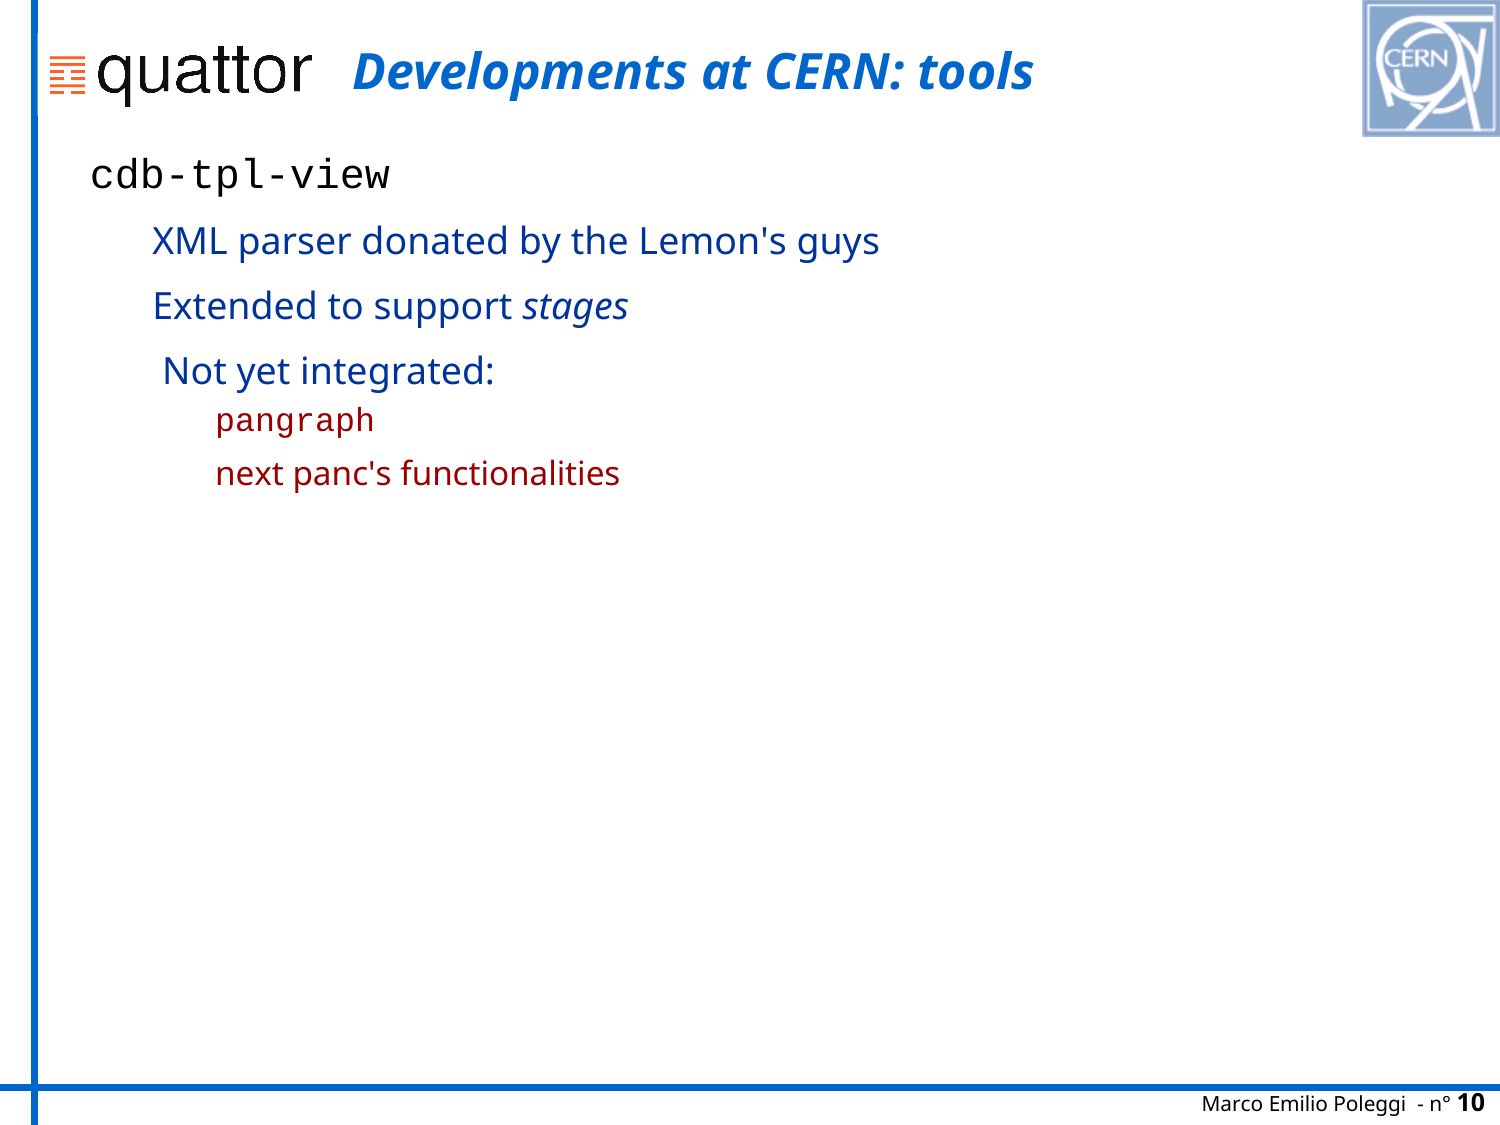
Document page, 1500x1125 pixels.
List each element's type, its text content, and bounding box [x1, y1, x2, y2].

list cdb-tpl-view XML parser donated by the Lemon's guys Extended to support stages Not yet integrated: pangraph next panc's functionalities [74, 146, 1461, 1009]
title Developments at CERN: tools [337, 37, 1381, 112]
